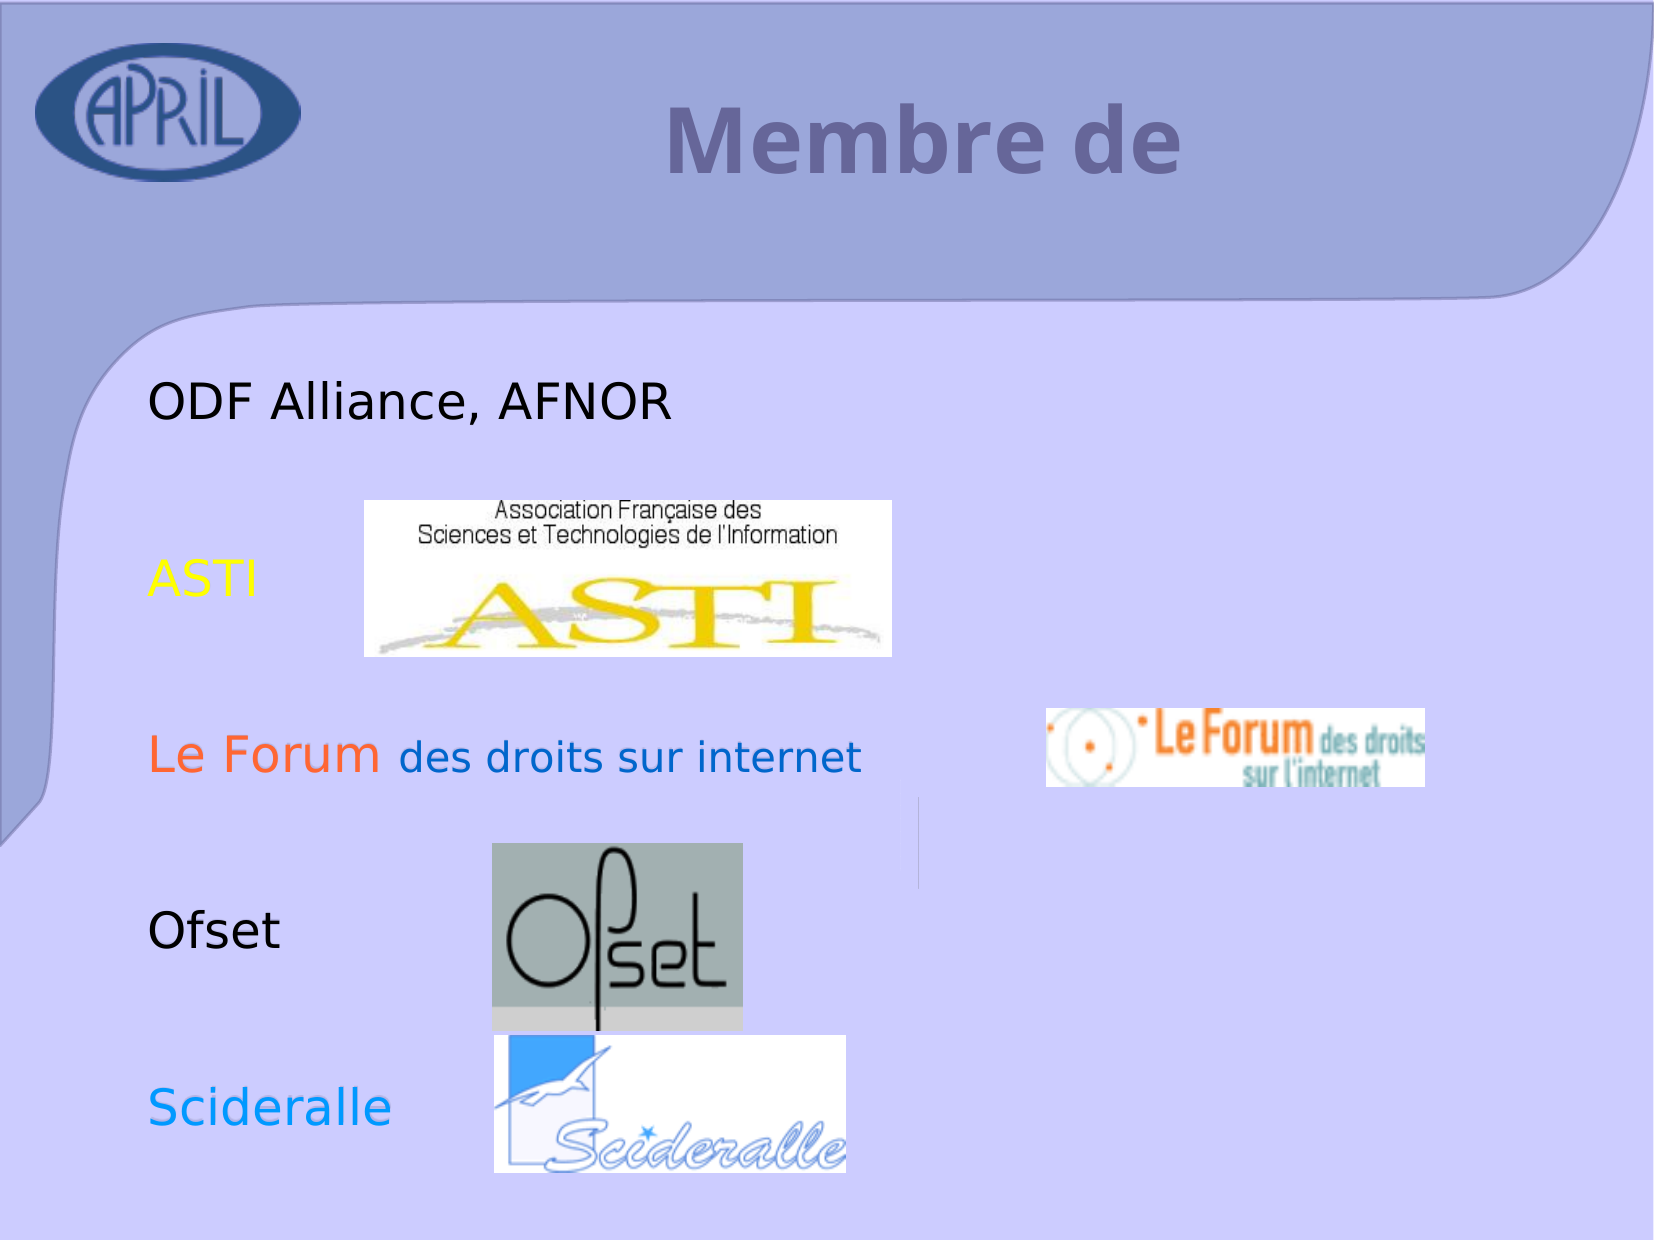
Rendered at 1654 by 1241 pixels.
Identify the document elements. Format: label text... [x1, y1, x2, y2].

picture [494, 1035, 846, 1173]
picture [364, 500, 892, 657]
list ODF Alliance, AFNOR ASTI Le Forum des droits sur internet Ofset Scideralle [118, 373, 1465, 1198]
title Membre de [313, 34, 1534, 242]
text_box [593, 1099, 603, 1191]
picture [1046, 708, 1425, 787]
picture [35, 43, 301, 182]
picture [492, 843, 743, 1031]
